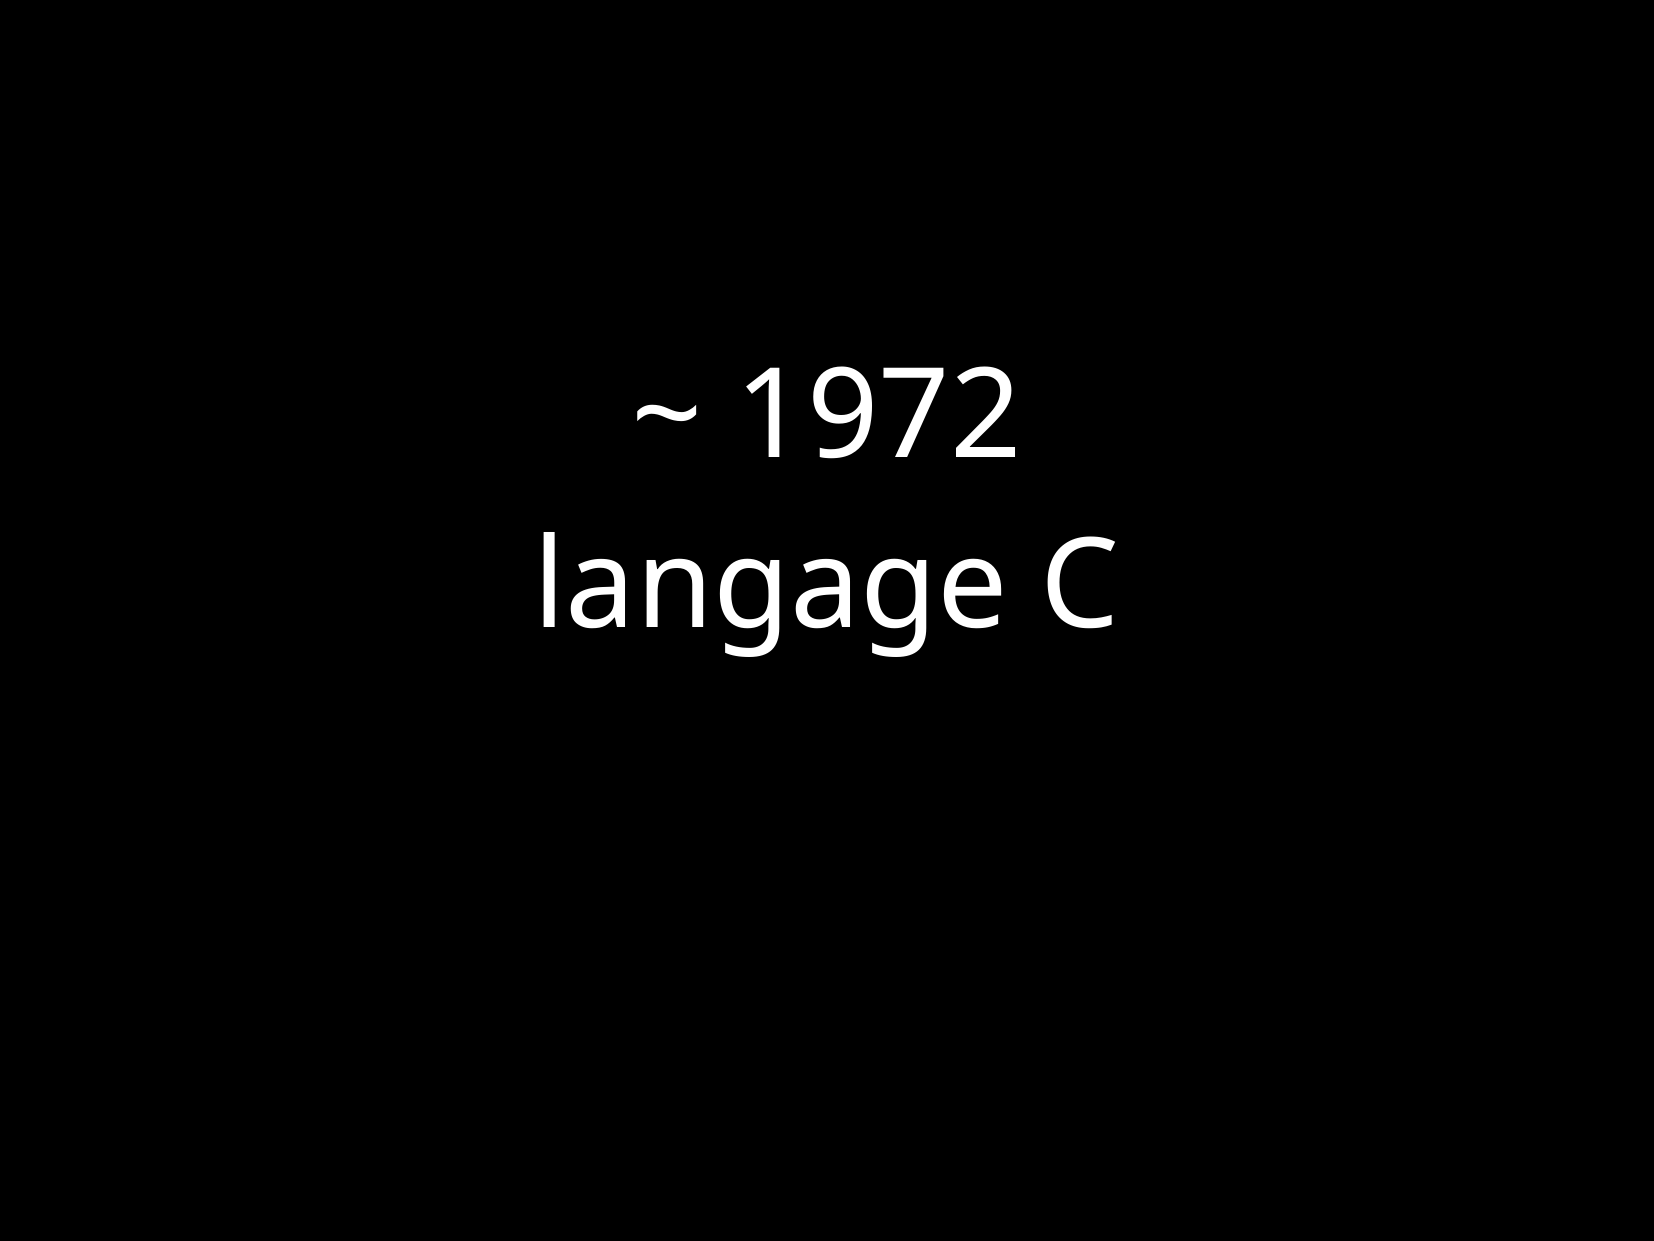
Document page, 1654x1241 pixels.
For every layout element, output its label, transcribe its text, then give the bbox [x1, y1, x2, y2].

subtitle ~ 1972 langage C [82, 49, 1571, 1109]
